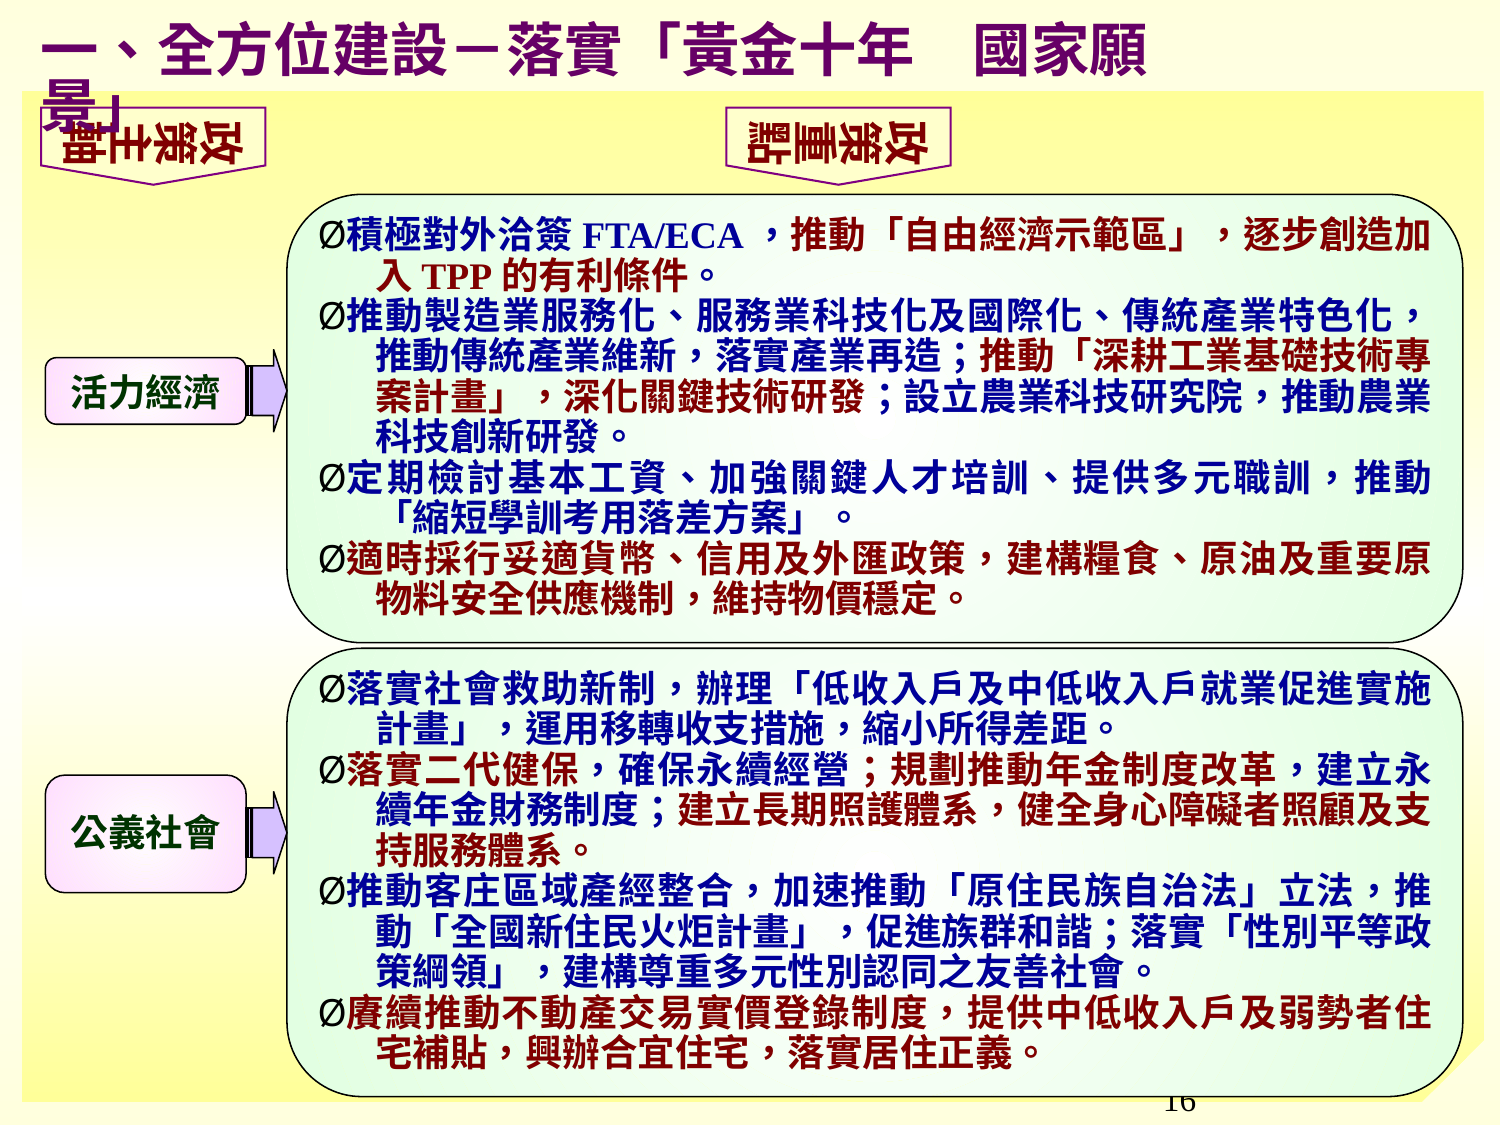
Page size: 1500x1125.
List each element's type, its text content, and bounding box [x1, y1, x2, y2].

text_box 活力經濟 [45, 357, 246, 425]
text_box 政策主軸 [41, 107, 266, 185]
text_box 政策主軸 [73, 107, 112, 129]
text_box 政策重點 [726, 107, 951, 185]
text_box 一、全方位建設－落實「黃金十年 國家願景」 [25, 19, 1267, 91]
text_box [21, 90, 1484, 1103]
text_box 16 [1147, 1070, 1498, 1125]
text_box 公義社會 [45, 775, 247, 893]
text_box 落實社會救助新制，辦理「低收入戶及中低收入戶就業促進實施計畫」，運用移轉收支措施，縮小所得差距。 落實二代健保，確保永續經營；規劃推動年金制度改革，建立永續年金財務制度；建立長期照護體系，健全身心障礙者照顧及支持服務體系。 推動客庄區域產經整合，加速推動「原住民族自治法」立法，推動「全國新住民火炬計畫」，促進族群和諧；落實「性別平等政策綱領」，建構尊重多元性別認同之友善社會。 賡續推動不動產交易實價登錄制度，提供中低收入戶及弱勢者住宅補貼，興辦合宜住宅，落實居住正義。 [286, 648, 1463, 1097]
text_box 積極對外洽簽FTA/ECA，推動「自由經濟示範區」，逐步創造加入TPP的有利條件。 推動製造業服務化、服務業科技化及國際化、傳統產業特色化，推動傳統產業維新，落實產業再造；推動「深耕工業基礎技術專案計畫」，深化關鍵技術研發；設立農業科技研究院，推動農業科技創新研發。 定期檢討基本工資、加強關鍵人才培訓、提供多元職訓，推動「縮短學訓考用落差方案」。 適時採行妥適貨幣、信用及外匯政策，建構糧食、原油及重要原物料安全供應機制，維持物價穩定。 [286, 194, 1463, 643]
